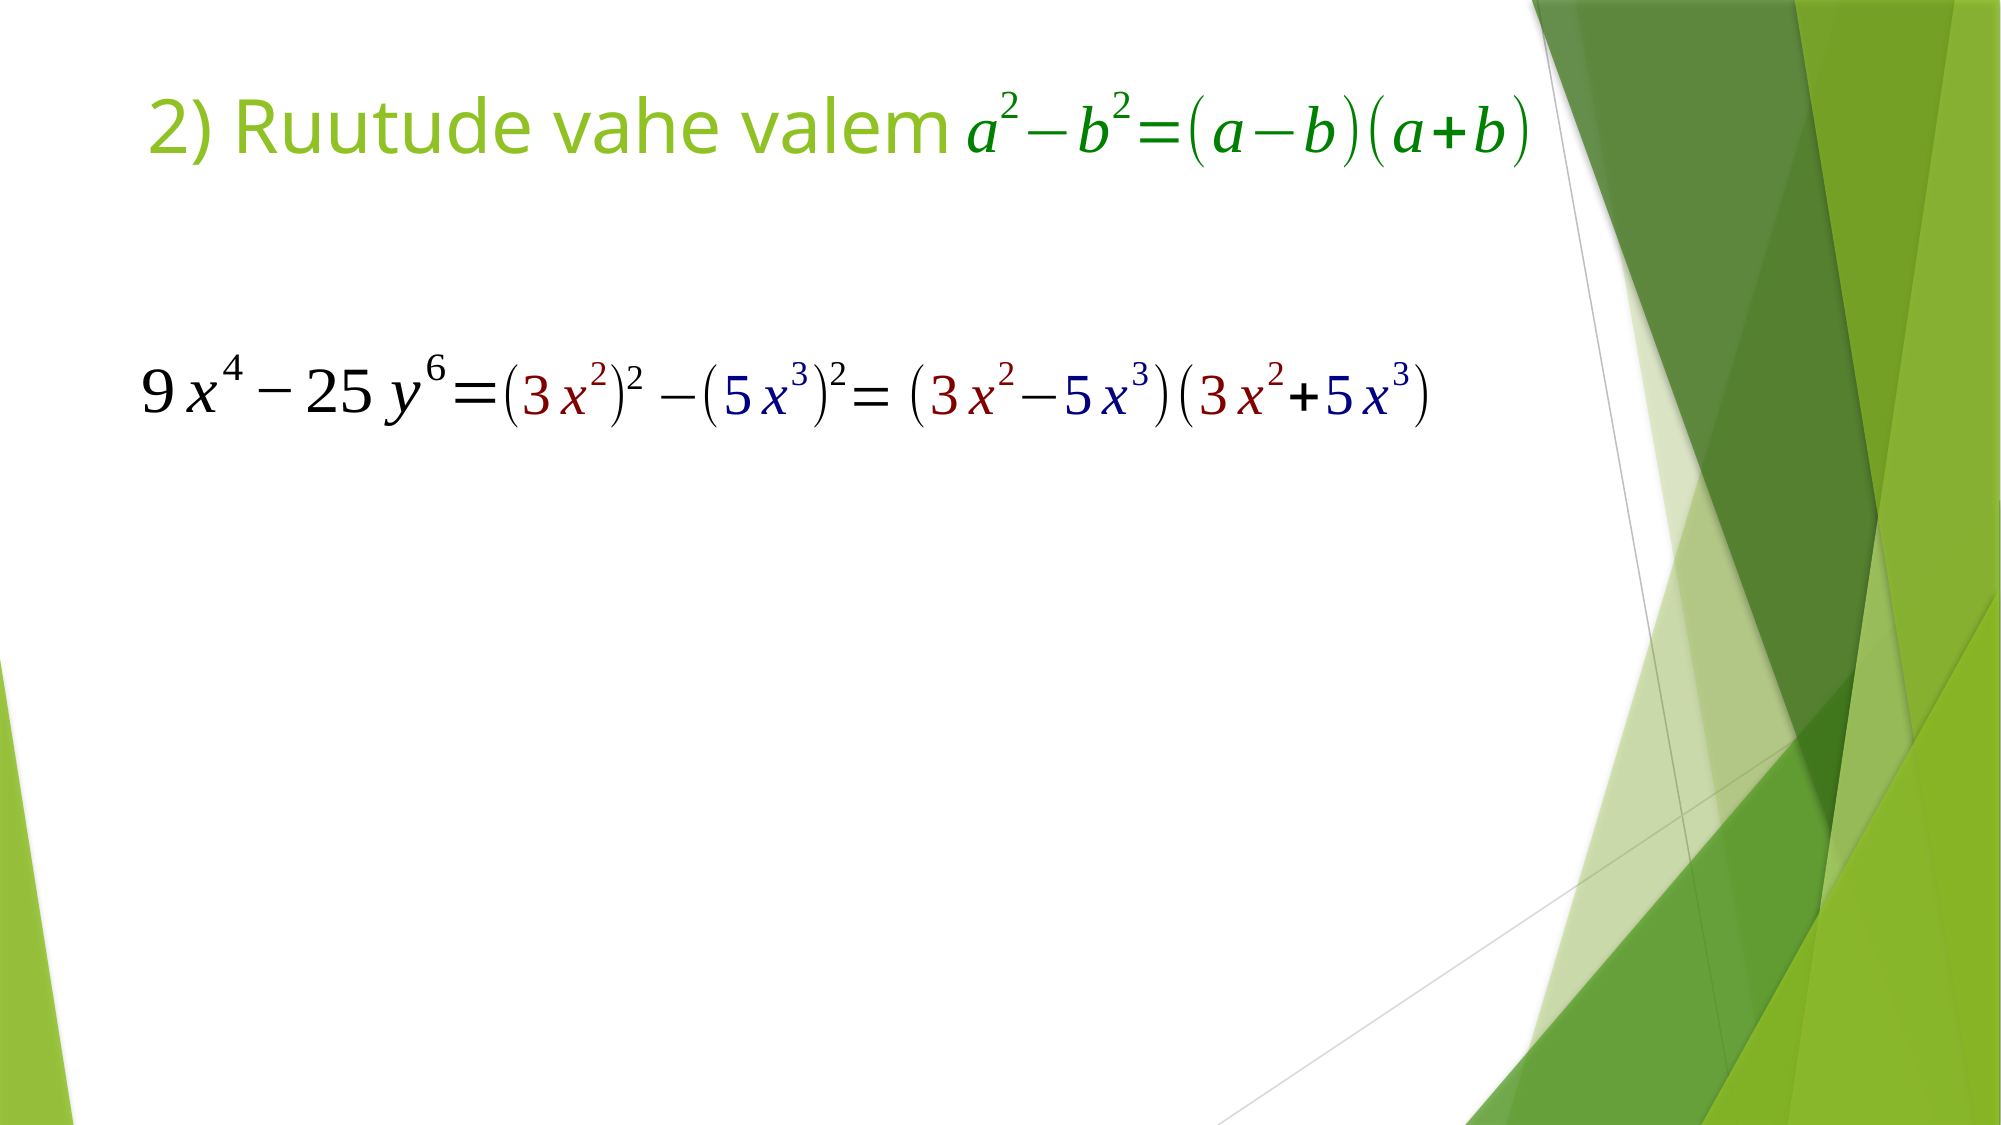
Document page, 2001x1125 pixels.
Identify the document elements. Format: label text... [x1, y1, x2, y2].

chart [132, 345, 1439, 432]
title 2) Ruutude vahe valem [132, 71, 1540, 286]
chart [958, 83, 1540, 172]
